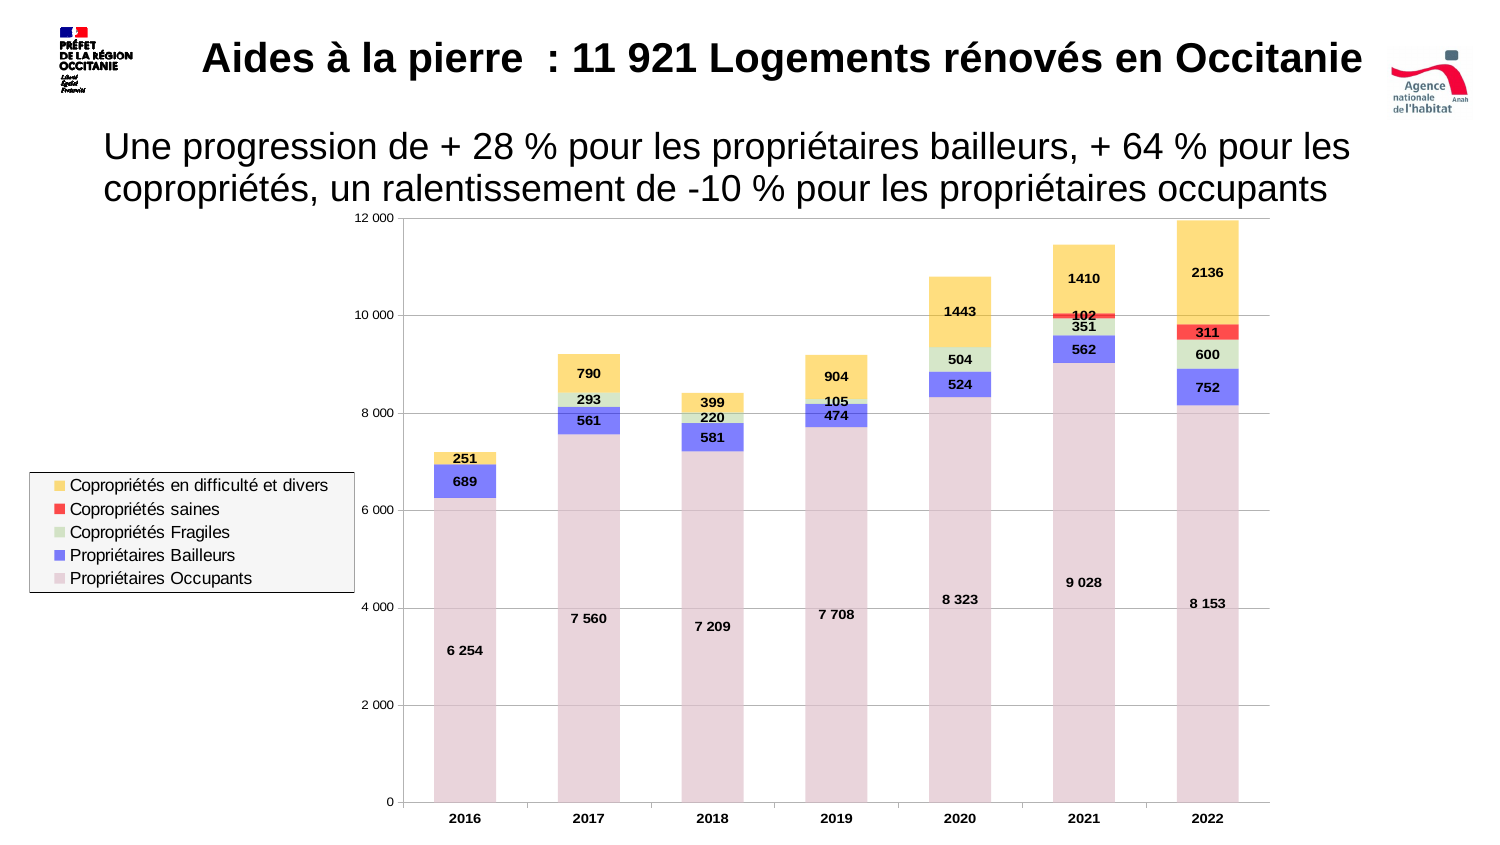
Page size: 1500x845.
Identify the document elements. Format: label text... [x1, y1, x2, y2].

picture [1387, 46, 1473, 120]
text_box Une progression de + 28 % pour les propriétaires bailleurs, + 64 % pour les copropriétés, un ralentissement de -10 % pour les propriétaires occupants [88, 118, 1418, 237]
picture [50, 17, 141, 101]
text_box Aides à la pierre : 11 921 Logements rénovés en Occitanie [177, 27, 1388, 89]
picture [29, 237, 1270, 827]
